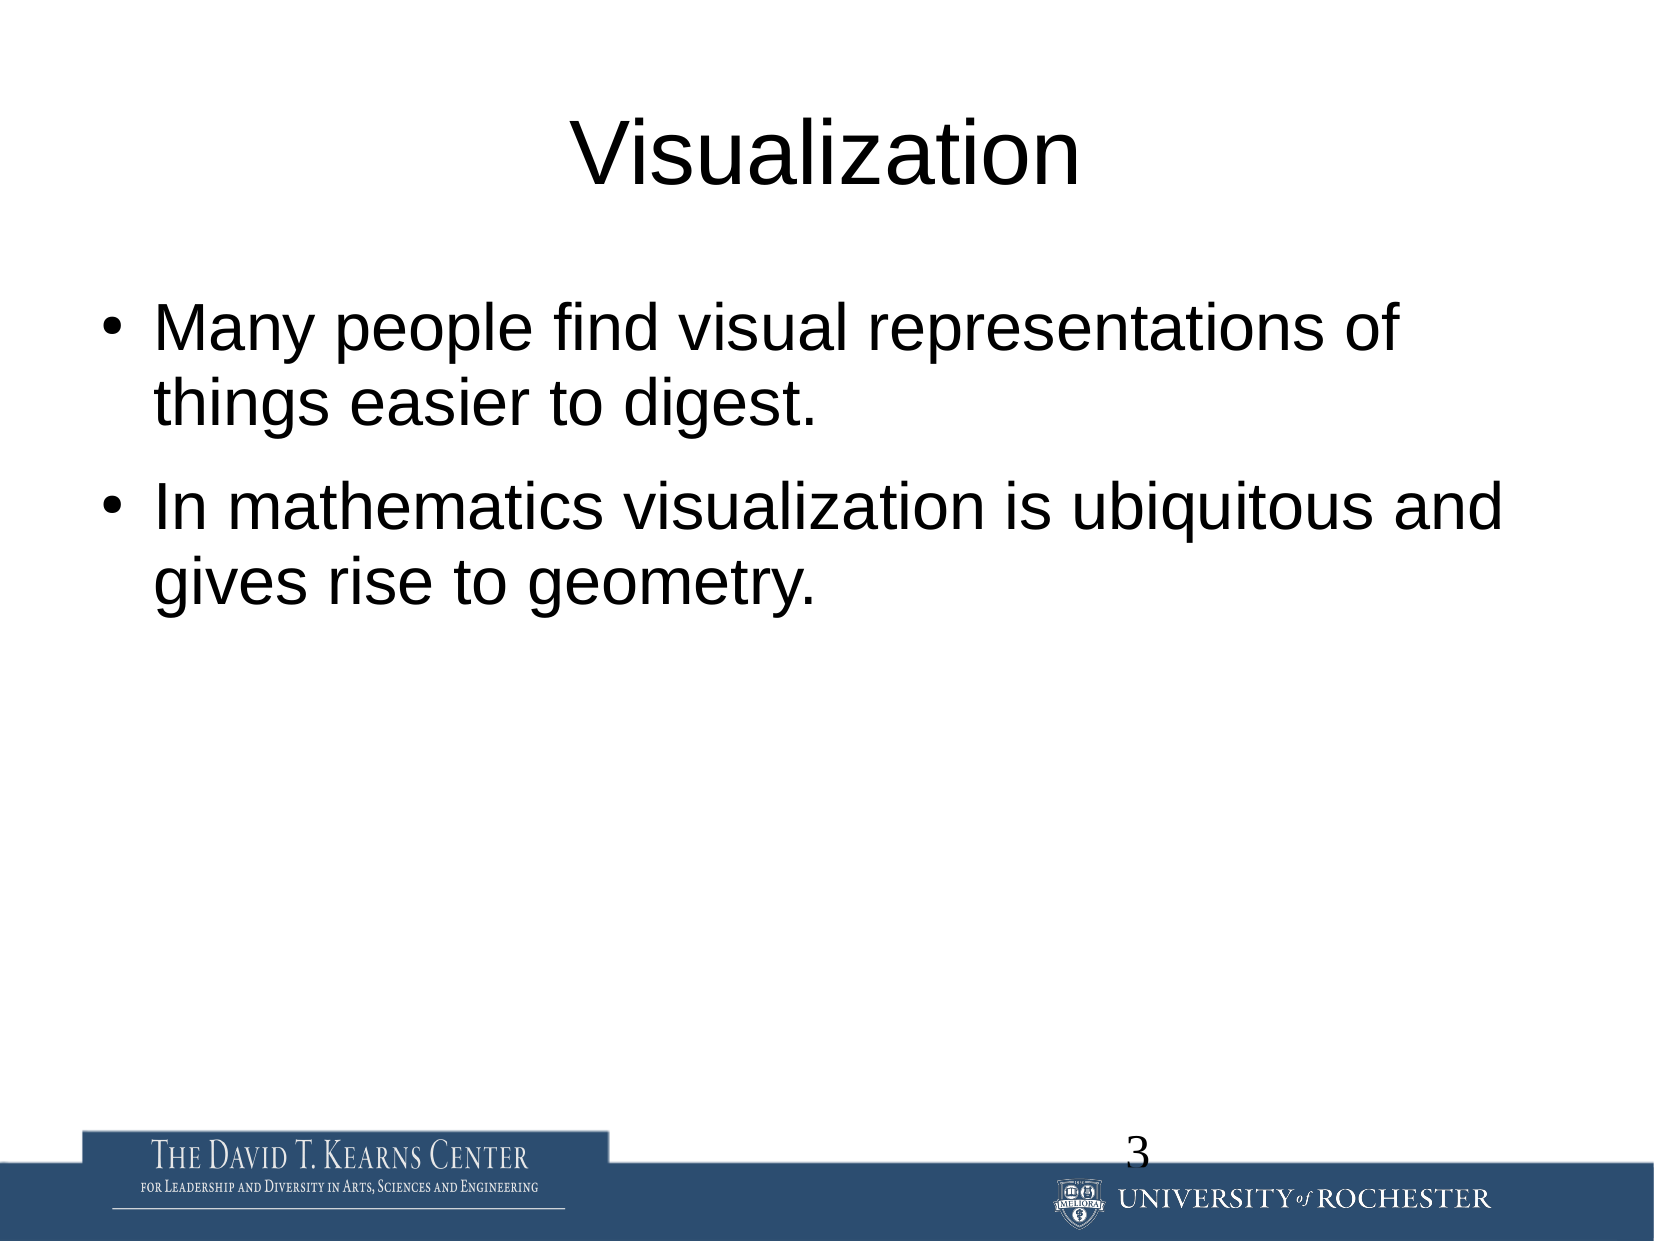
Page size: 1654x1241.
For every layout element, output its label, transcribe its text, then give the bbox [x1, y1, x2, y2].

picture [1053, 1178, 1492, 1230]
picture [0, 0, 1654, 1241]
title Visualization [82, 49, 1571, 257]
list Many people find visual representations of things easier to digest. In mathematics visualization is ubiquitous and gives rise to geometry. [82, 290, 1571, 1010]
